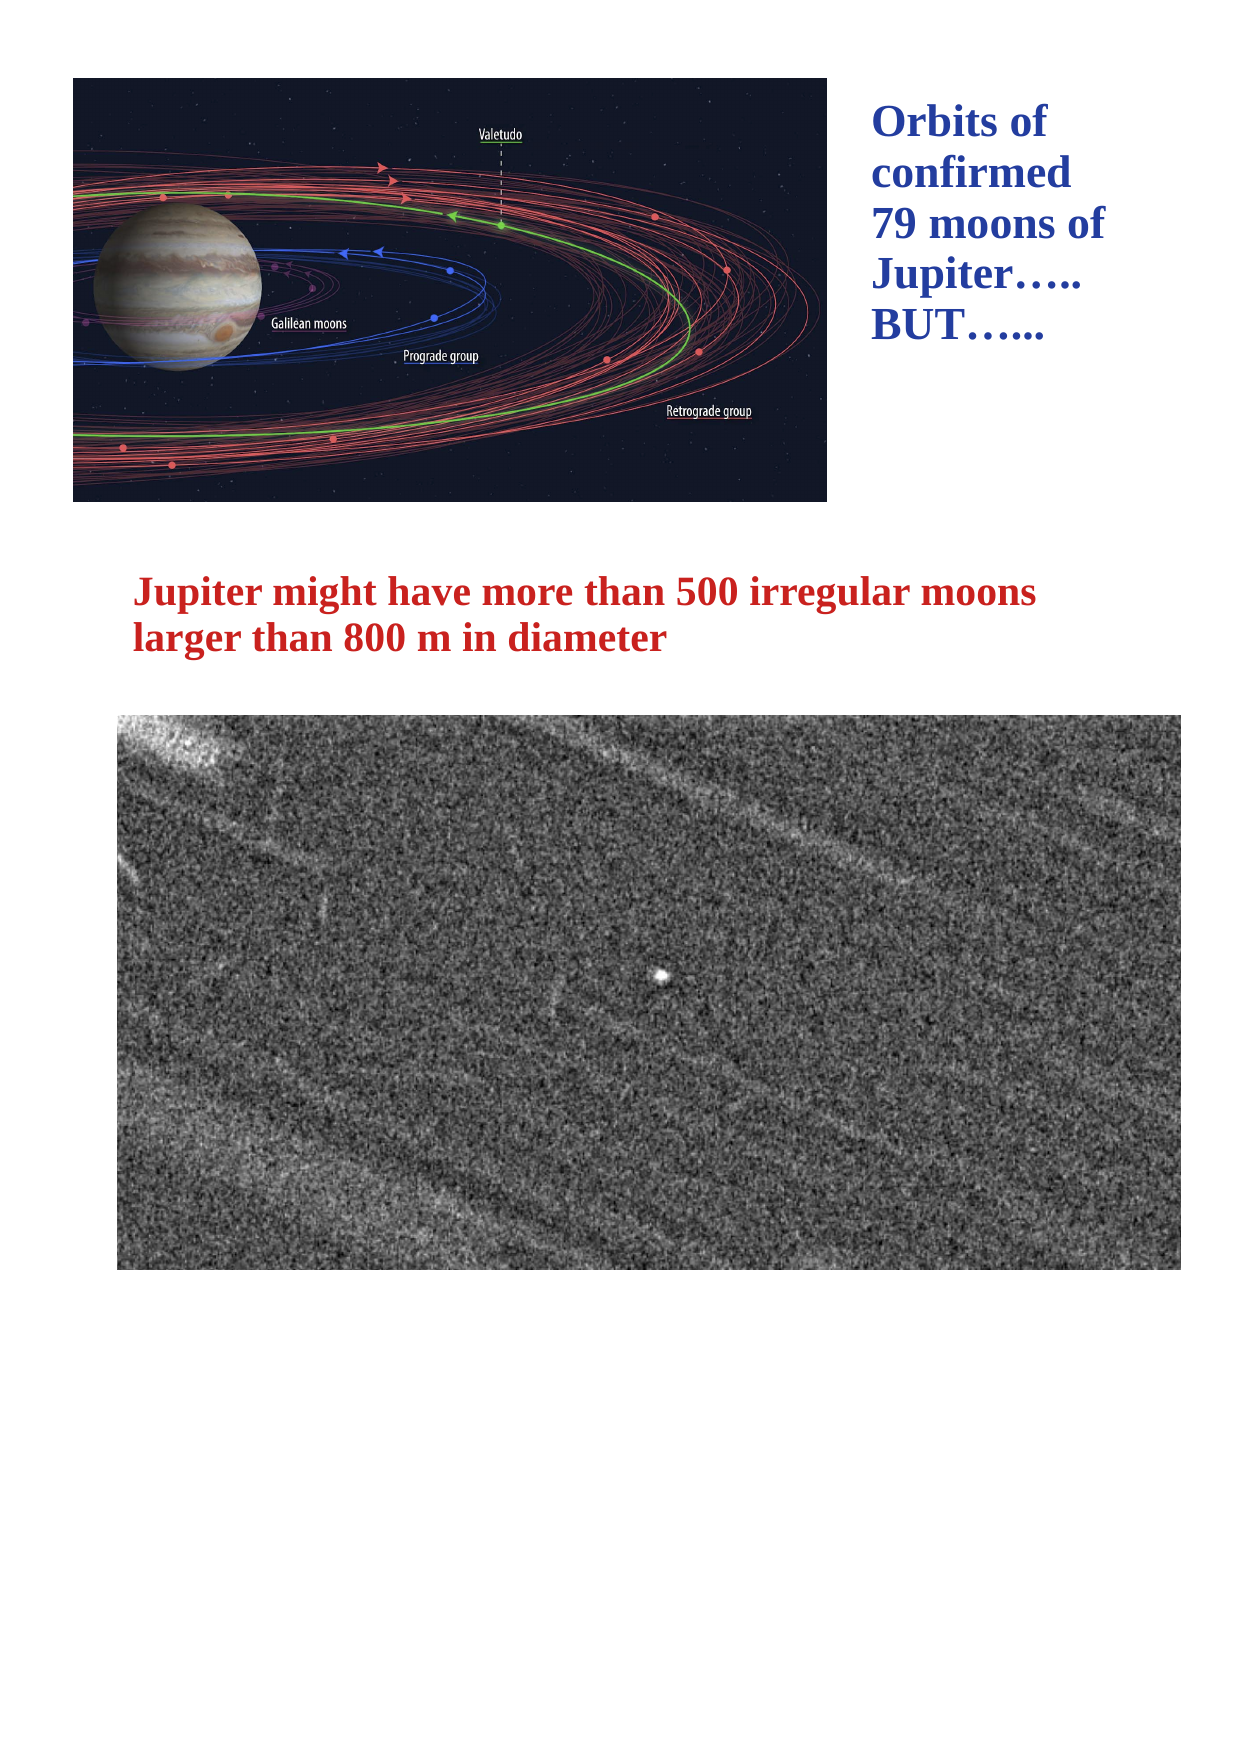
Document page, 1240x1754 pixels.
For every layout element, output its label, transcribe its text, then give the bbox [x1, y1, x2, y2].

text_box Orbits of confirmed 79 moons of Jupiter…..BUT…... [856, 88, 1123, 358]
text_box Jupiter might have more than 500 irregular moons larger than 800 m in diameter [118, 561, 1152, 669]
picture [73, 78, 827, 502]
picture [117, 715, 1181, 1270]
